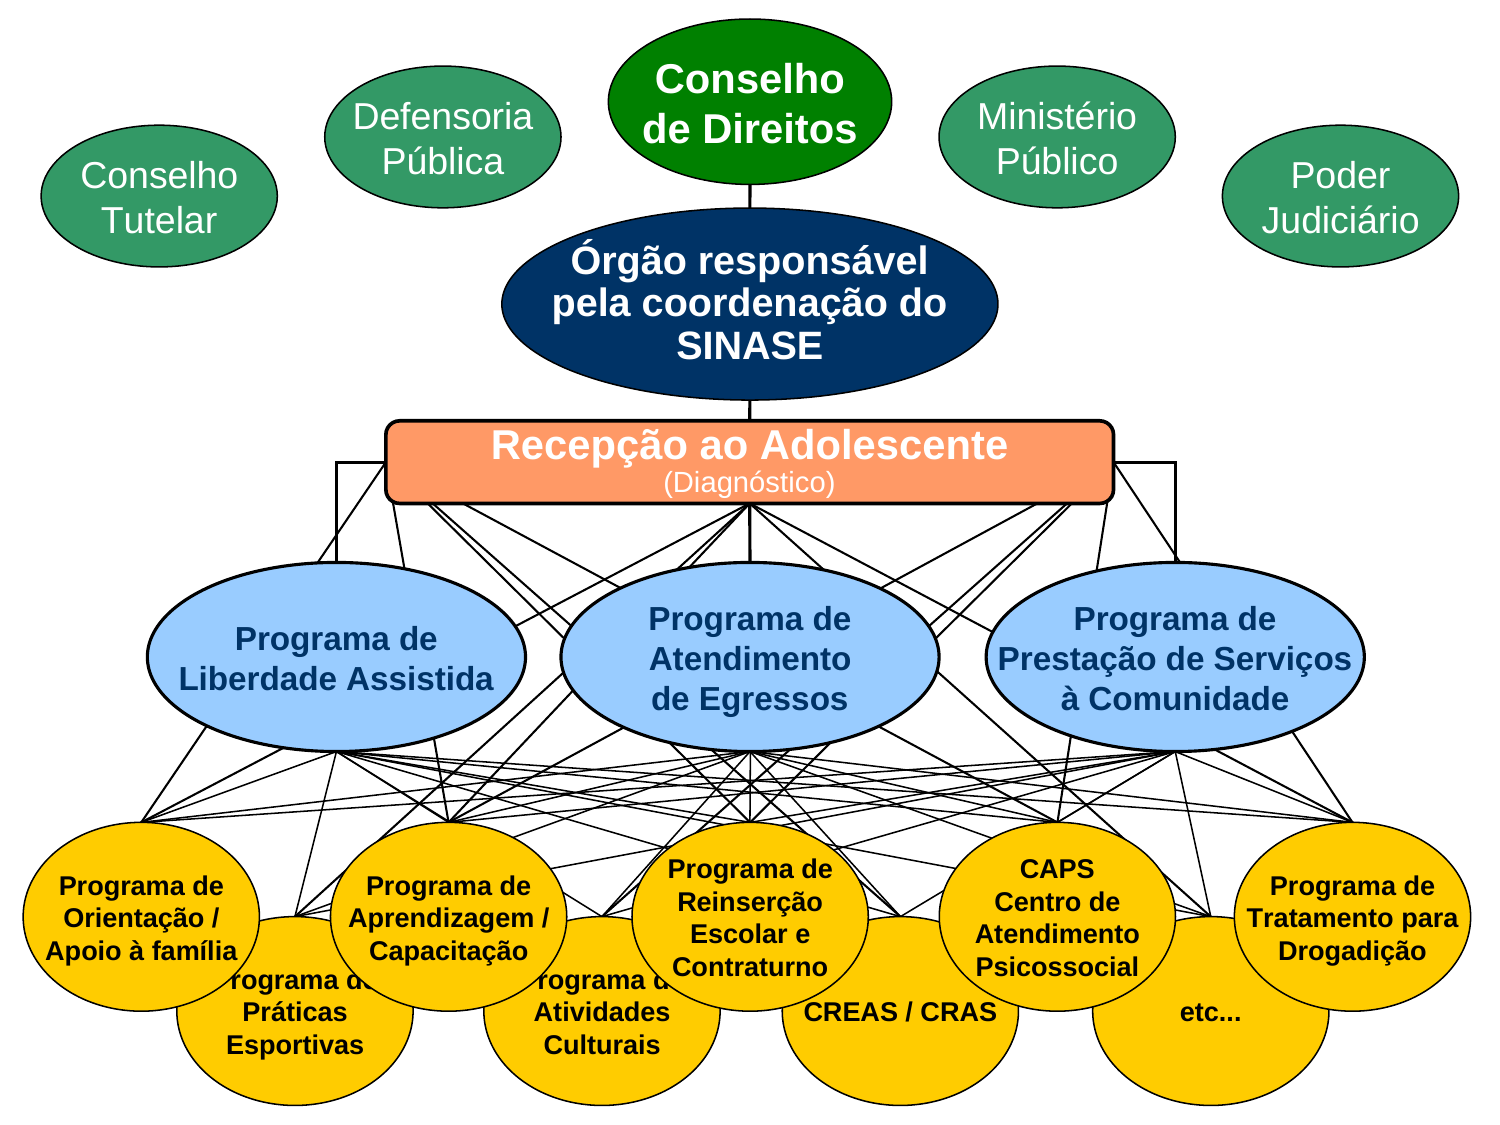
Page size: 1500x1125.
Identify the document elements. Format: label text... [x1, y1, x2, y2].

text_box Ministério Público [939, 66, 1176, 208]
text_box Programa de Práticas Esportivas [176, 916, 414, 1106]
text_box Poder Judiciário [1222, 125, 1459, 267]
text_box Conselho de Direitos [608, 19, 892, 185]
text_box CAPS Centro de Atendimento Psicossocial [939, 822, 1176, 1012]
text_box CREAS / CRAS [782, 916, 1019, 1106]
text_box Programa de Atividades Culturais [483, 916, 721, 1106]
text_box Programa de Tratamento para Drogadição [1234, 822, 1471, 1012]
text_box Órgão responsável pela coordenação do SINASE [501, 208, 998, 401]
text_box Programa de Prestação de Serviços à Comunidade [986, 562, 1365, 752]
text_box etc... [1092, 916, 1329, 1106]
text_box Recepção ao Adolescente (Diagnóstico) [385, 420, 1114, 504]
text_box Programa de Reinserção Escolar e Contraturno [632, 822, 869, 1012]
text_box Programa de Liberdade Assistida [147, 562, 526, 752]
text_box Programa de Orientação / Apoio à família [23, 822, 260, 1012]
text_box Defensoria Pública [324, 66, 562, 208]
text_box Programa de Aprendizagem / Capacitação [330, 822, 567, 1012]
text_box Programa de Atendimento de Egressos [560, 562, 940, 752]
text_box Conselho Tutelar [41, 125, 278, 267]
